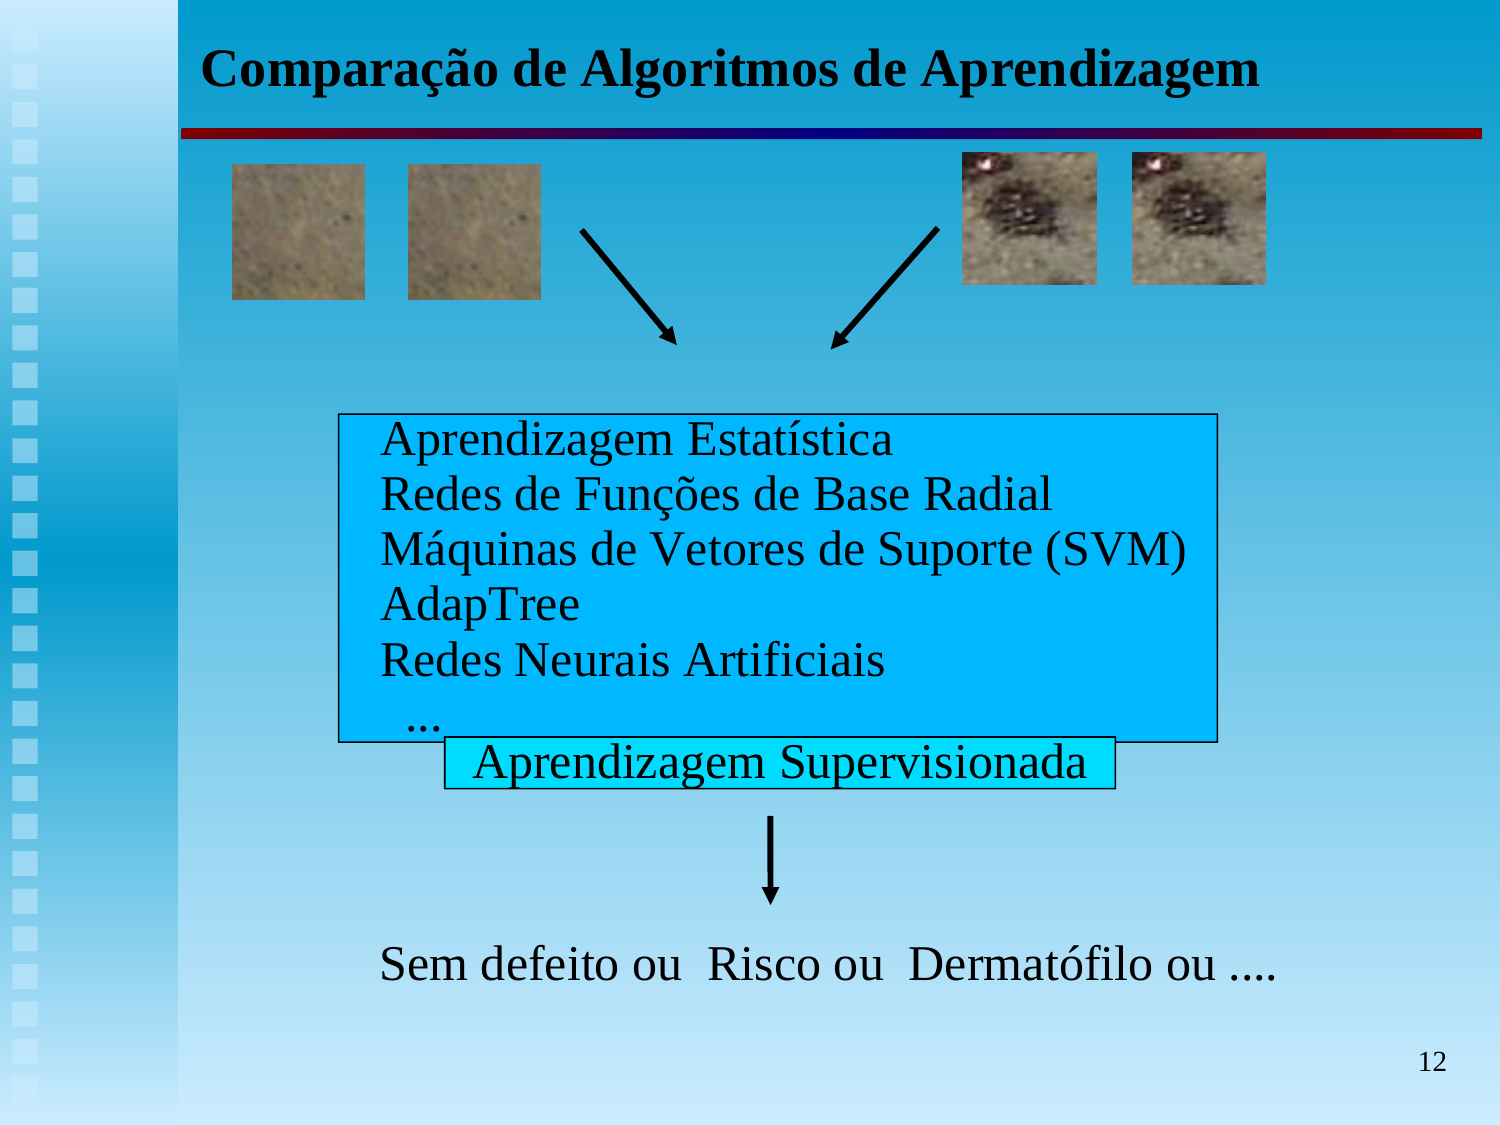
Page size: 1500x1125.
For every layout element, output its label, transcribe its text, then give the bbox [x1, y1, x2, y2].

picture [962, 152, 1097, 285]
picture [1132, 152, 1266, 285]
text_box Sem defeito ou Risco ou Dermatófilo ou .... [379, 939, 1280, 992]
picture [408, 164, 541, 300]
text_box Aprendizagem Estatística Redes de Funções de Base Radial Máquinas de Vetores de Suporte (SVM) AdapTree Redes Neurais Artificiais ... [338, 414, 1218, 743]
text_box Aprendizagem Supervisionada [444, 737, 1116, 789]
title Comparação de Algoritmos de Aprendizagem [185, 0, 1461, 215]
picture [232, 164, 365, 300]
